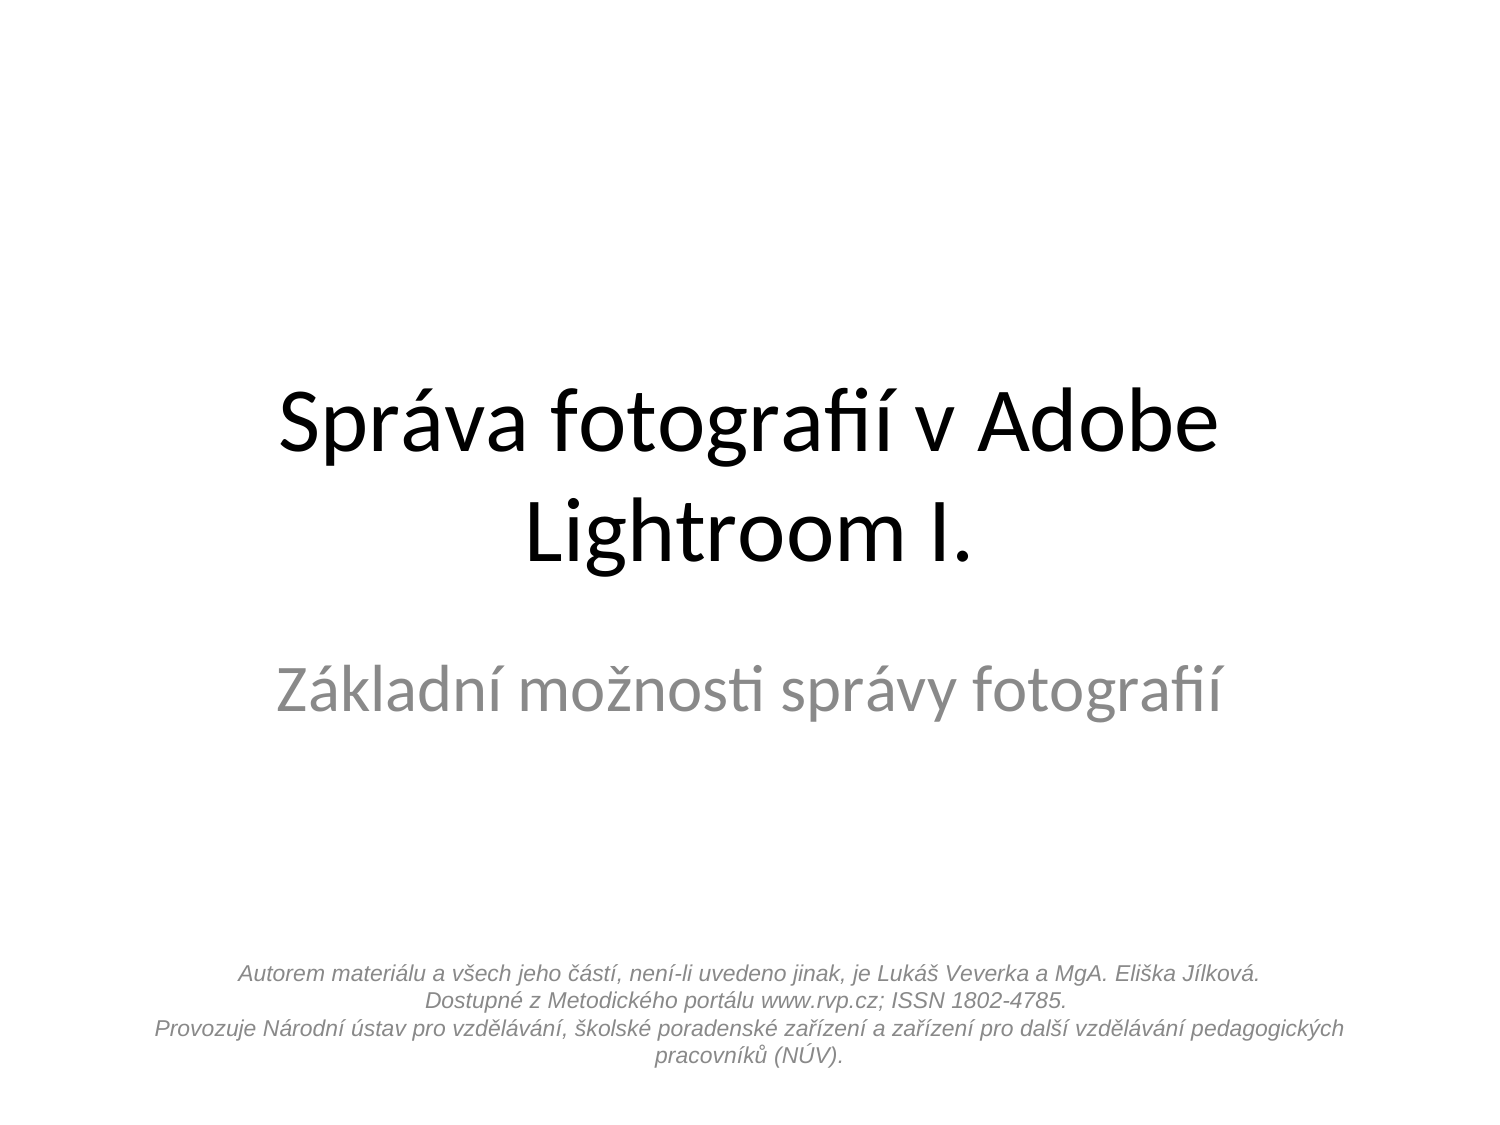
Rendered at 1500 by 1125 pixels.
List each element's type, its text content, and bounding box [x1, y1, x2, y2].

text_box Autorem materiálu a všech jeho částí, není-li uvedeno jinak, je Lukáš Veverka a MgA. Eliška Jílková. Dostupné z Metodického portálu www.rvp.cz; ISSN 1802-4785. Provozuje Národní ústav pro vzdělávání, školské poradenské zařízení a zařízení pro další vzdělávání pedagogických pracovníků (NÚV). [135, 996, 1364, 1057]
text_box Základní možnosti správy fotografií [225, 637, 1276, 752]
title Správa fotografií v Adobe Lightroom I. [112, 349, 1388, 591]
